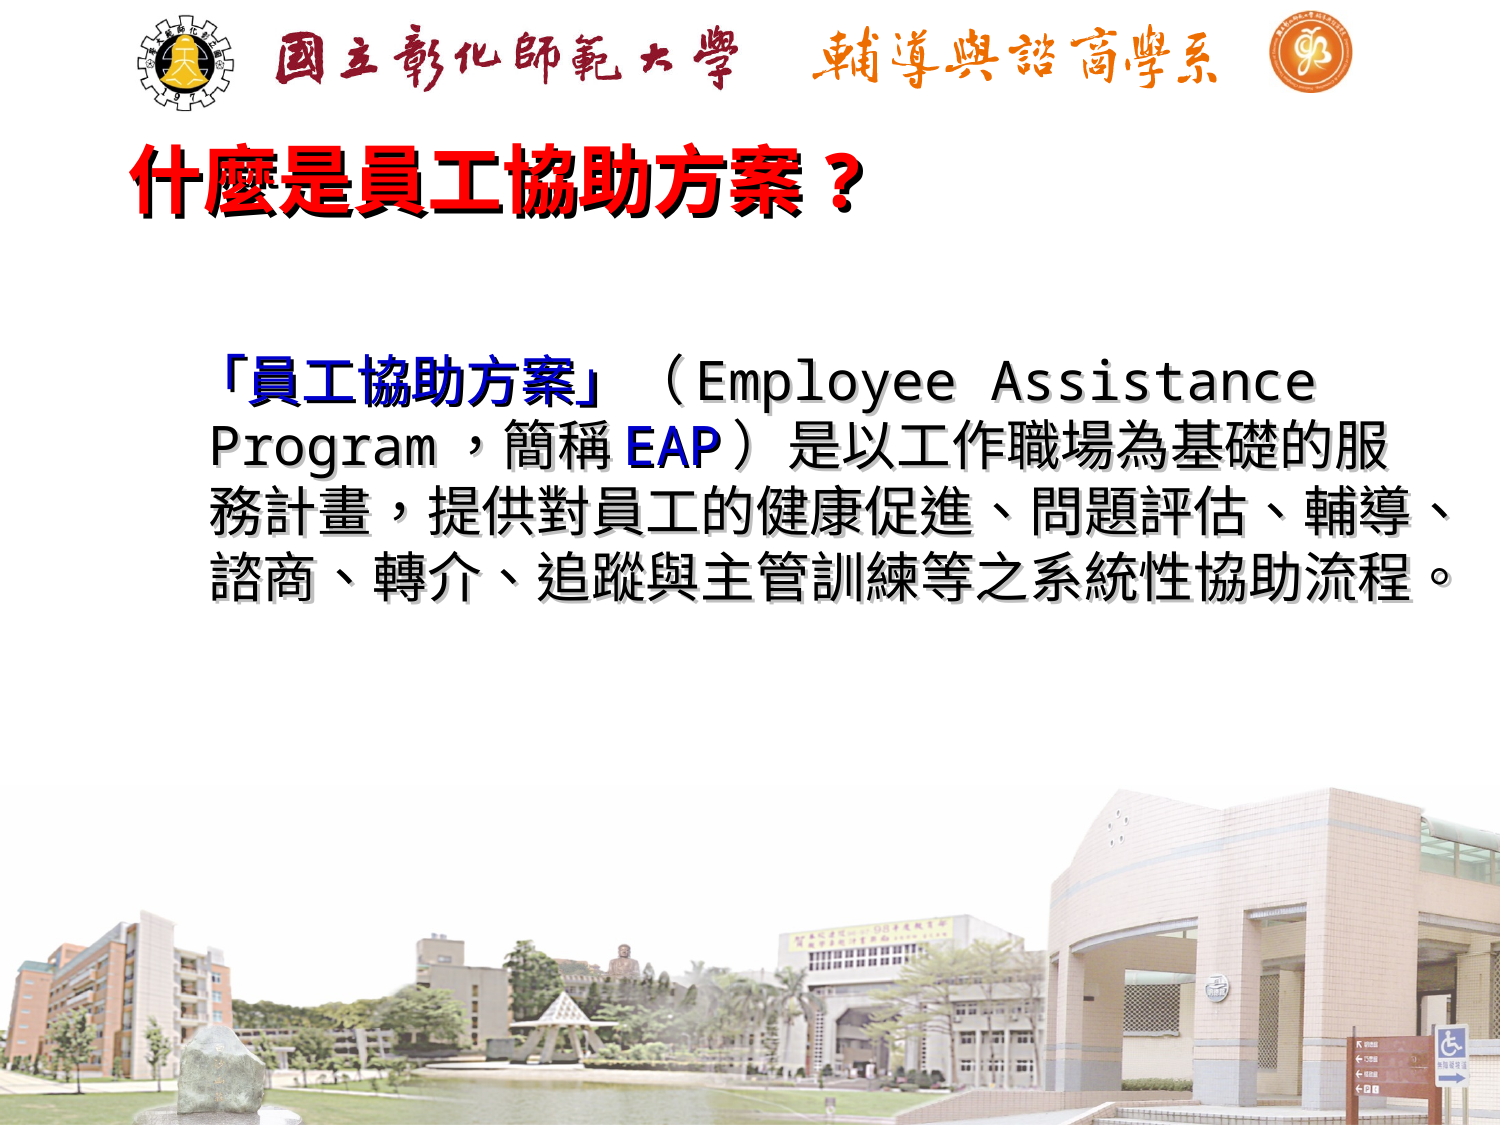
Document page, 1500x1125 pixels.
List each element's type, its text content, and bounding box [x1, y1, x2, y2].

list 「員工協助方案」（Employee Assistance Program，簡稱EAP）是以工作職場為基礎的服務計畫，提供對員工的健康促進、問題評估、輔導、諮商、轉介、追蹤與主管訓練等之系統性協助流程。 [29, 338, 1436, 764]
text_box 什麼是員工協助方案? [112, 125, 1471, 232]
